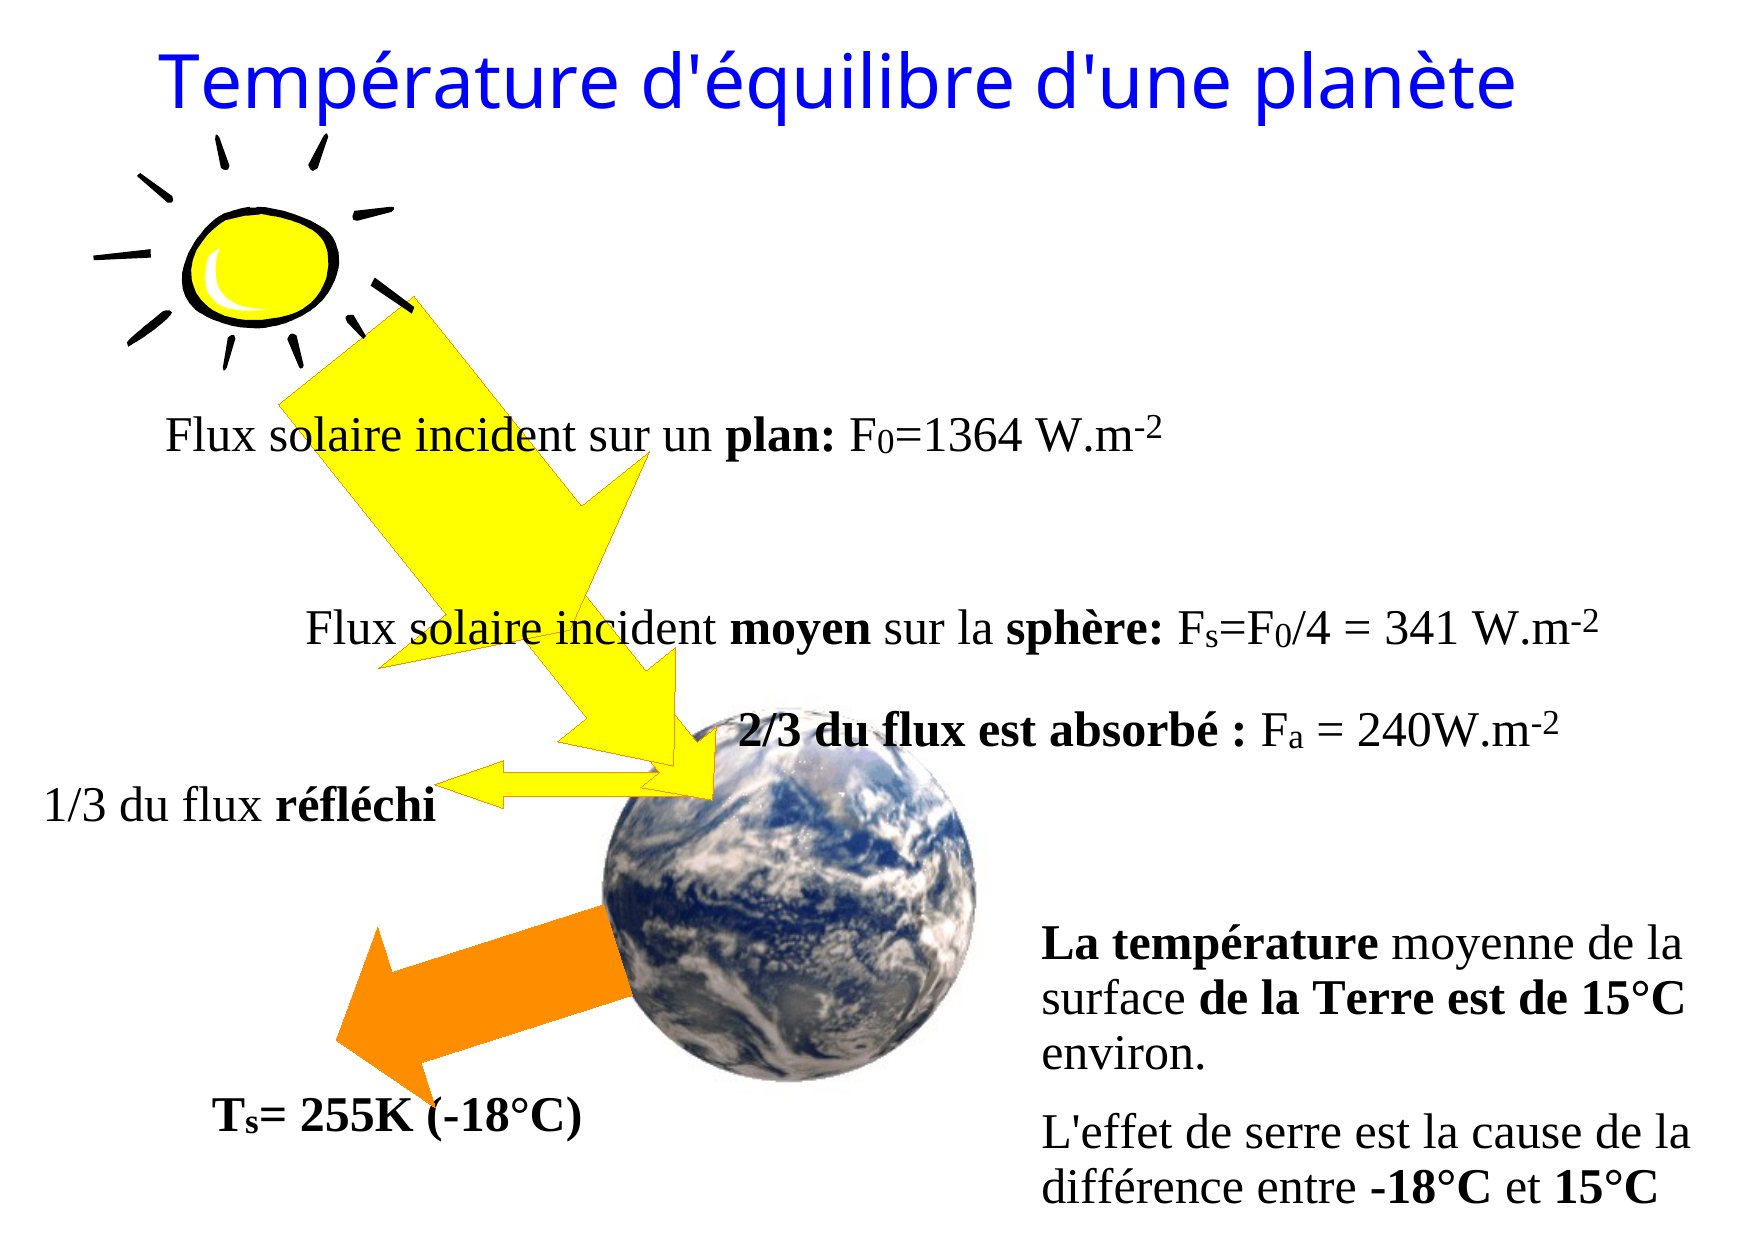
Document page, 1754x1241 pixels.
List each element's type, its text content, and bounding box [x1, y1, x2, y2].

text_box [181, 206, 340, 329]
text_box [126, 310, 173, 347]
text_box [136, 172, 174, 203]
text_box [336, 904, 633, 1108]
text_box Flux solaire incident sur un plan: F0=1364 W.m-2 [150, 399, 1291, 483]
text_box [222, 335, 236, 371]
text_box Flux solaire incident moyen sur la sphère: Fs=F0/4 = 341 W.m-2 [290, 592, 1636, 677]
text_box 2/3 du flux est absorbé : Fa = 240W.m-2 [723, 694, 1726, 779]
text_box [341, 483, 636, 592]
text_box Température d'équilibre d'une planète [71, 27, 1606, 131]
text_box 1/3 du flux réfléchi [27, 769, 481, 840]
text_box [479, 677, 717, 809]
picture [588, 694, 989, 1095]
text_box La température moyenne de la surface de la Terre est de 15°C environ. L'effet de serre est la cause de la différence entre -18°C et 15°C [1026, 907, 1733, 1223]
text_box [215, 134, 230, 170]
text_box [352, 206, 394, 221]
text_box [285, 277, 497, 399]
text_box [287, 333, 304, 369]
text_box Ts= 255K (-18°C) [169, 1079, 625, 1162]
text_box [93, 249, 151, 261]
picture [588, 749, 658, 772]
text_box [308, 133, 329, 171]
